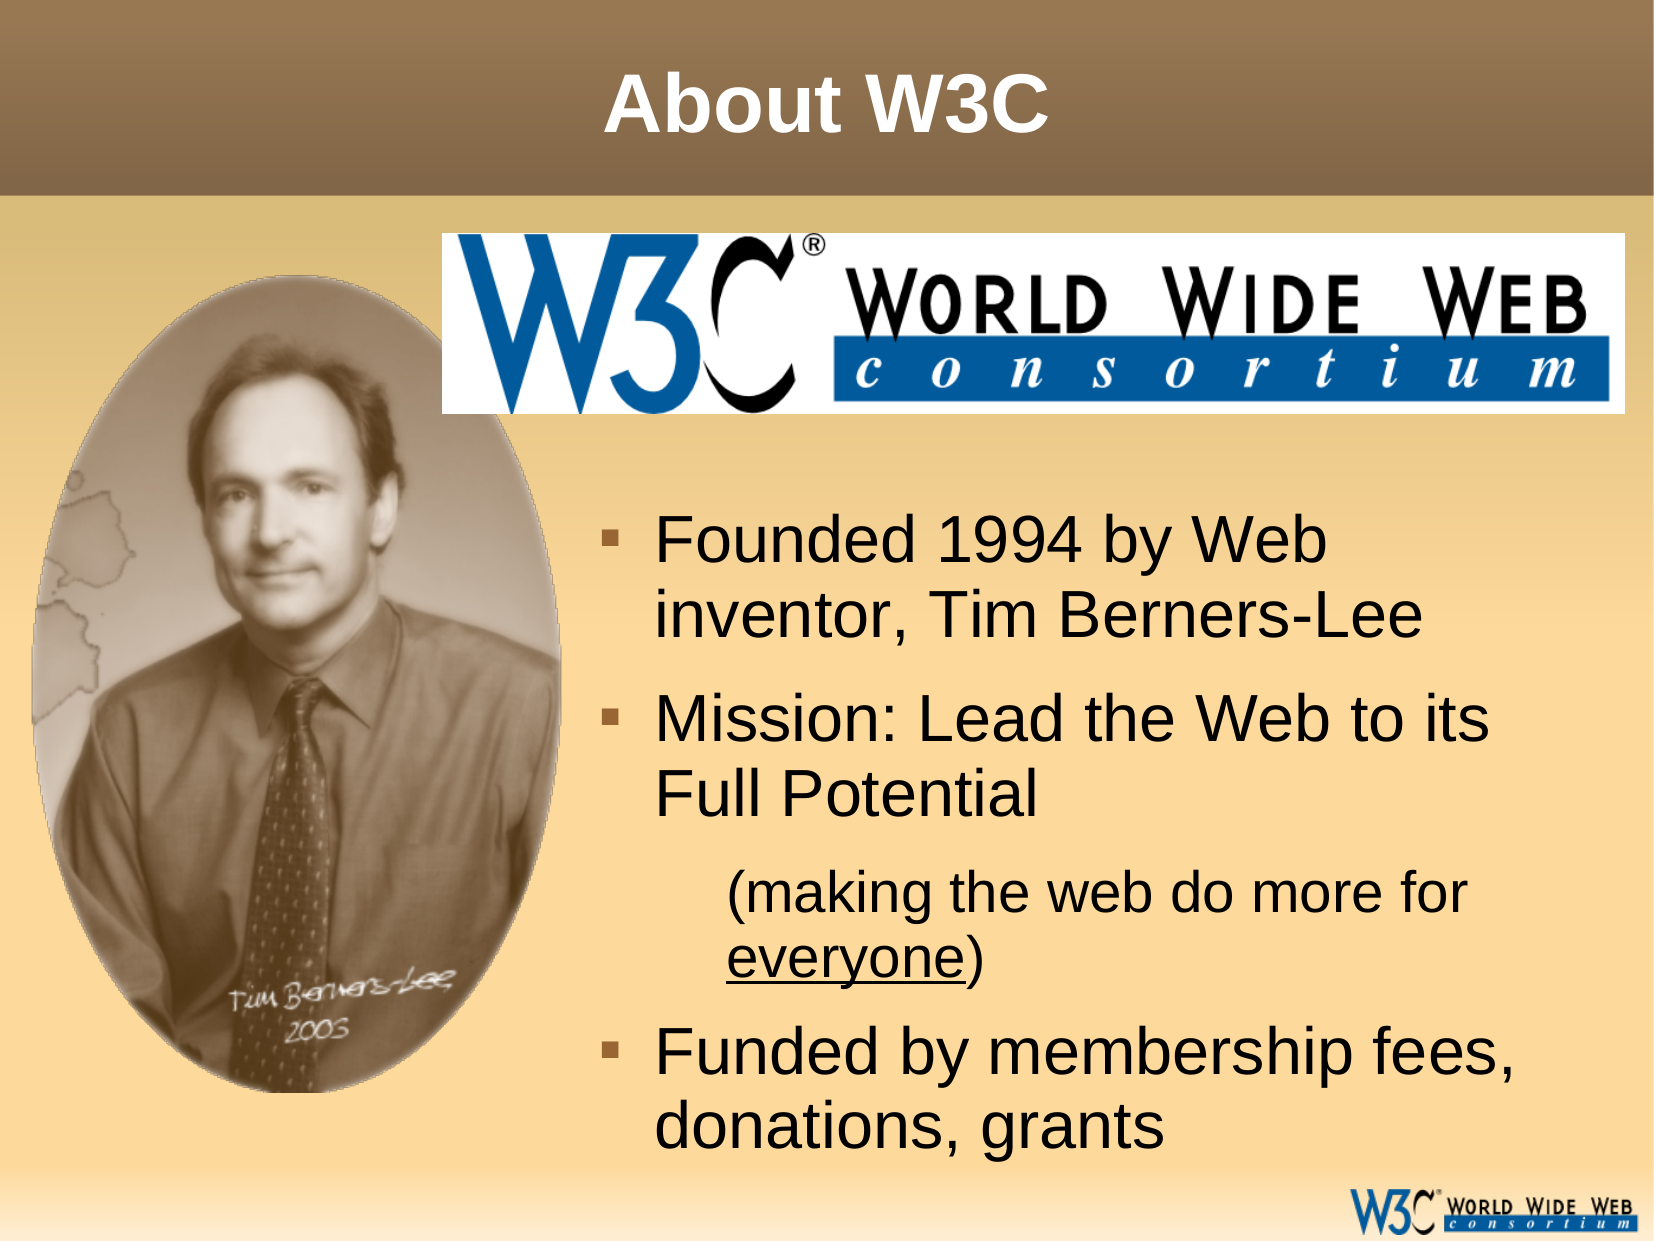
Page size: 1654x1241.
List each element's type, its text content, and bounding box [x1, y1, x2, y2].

list Founded 1994 by Web inventor, Tim Berners-Lee Mission: Lead the Web to its Full Potential (making the web do more for everyone) Funded by membership fees, donations, grants [584, 501, 1595, 1211]
title About W3C [0, 0, 1654, 208]
picture [0, 208, 1654, 1241]
